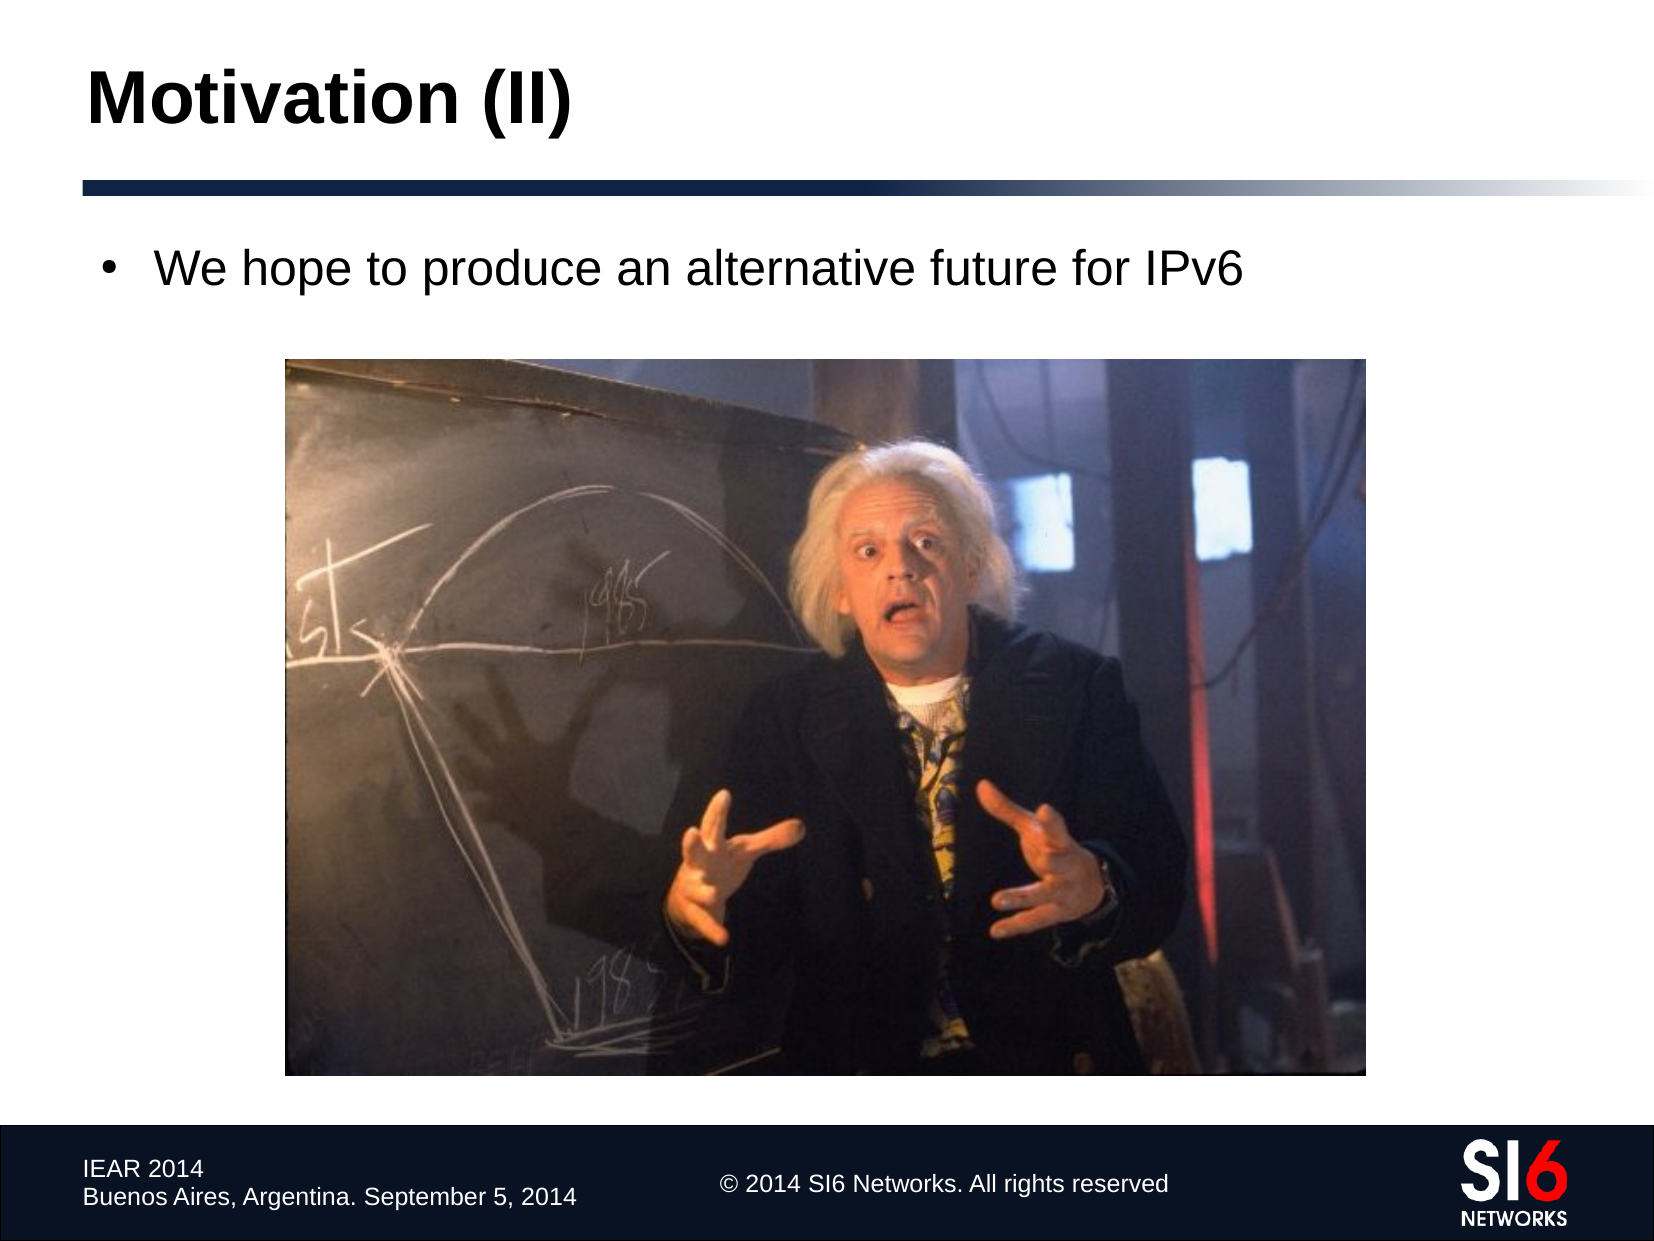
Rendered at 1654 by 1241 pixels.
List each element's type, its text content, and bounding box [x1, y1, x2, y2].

title Motivation (II) [86, 30, 1576, 166]
picture [1461, 1139, 1567, 1226]
picture [285, 359, 1366, 1076]
list We hope to produce an alternative future for IPv6 [82, 240, 1571, 1059]
